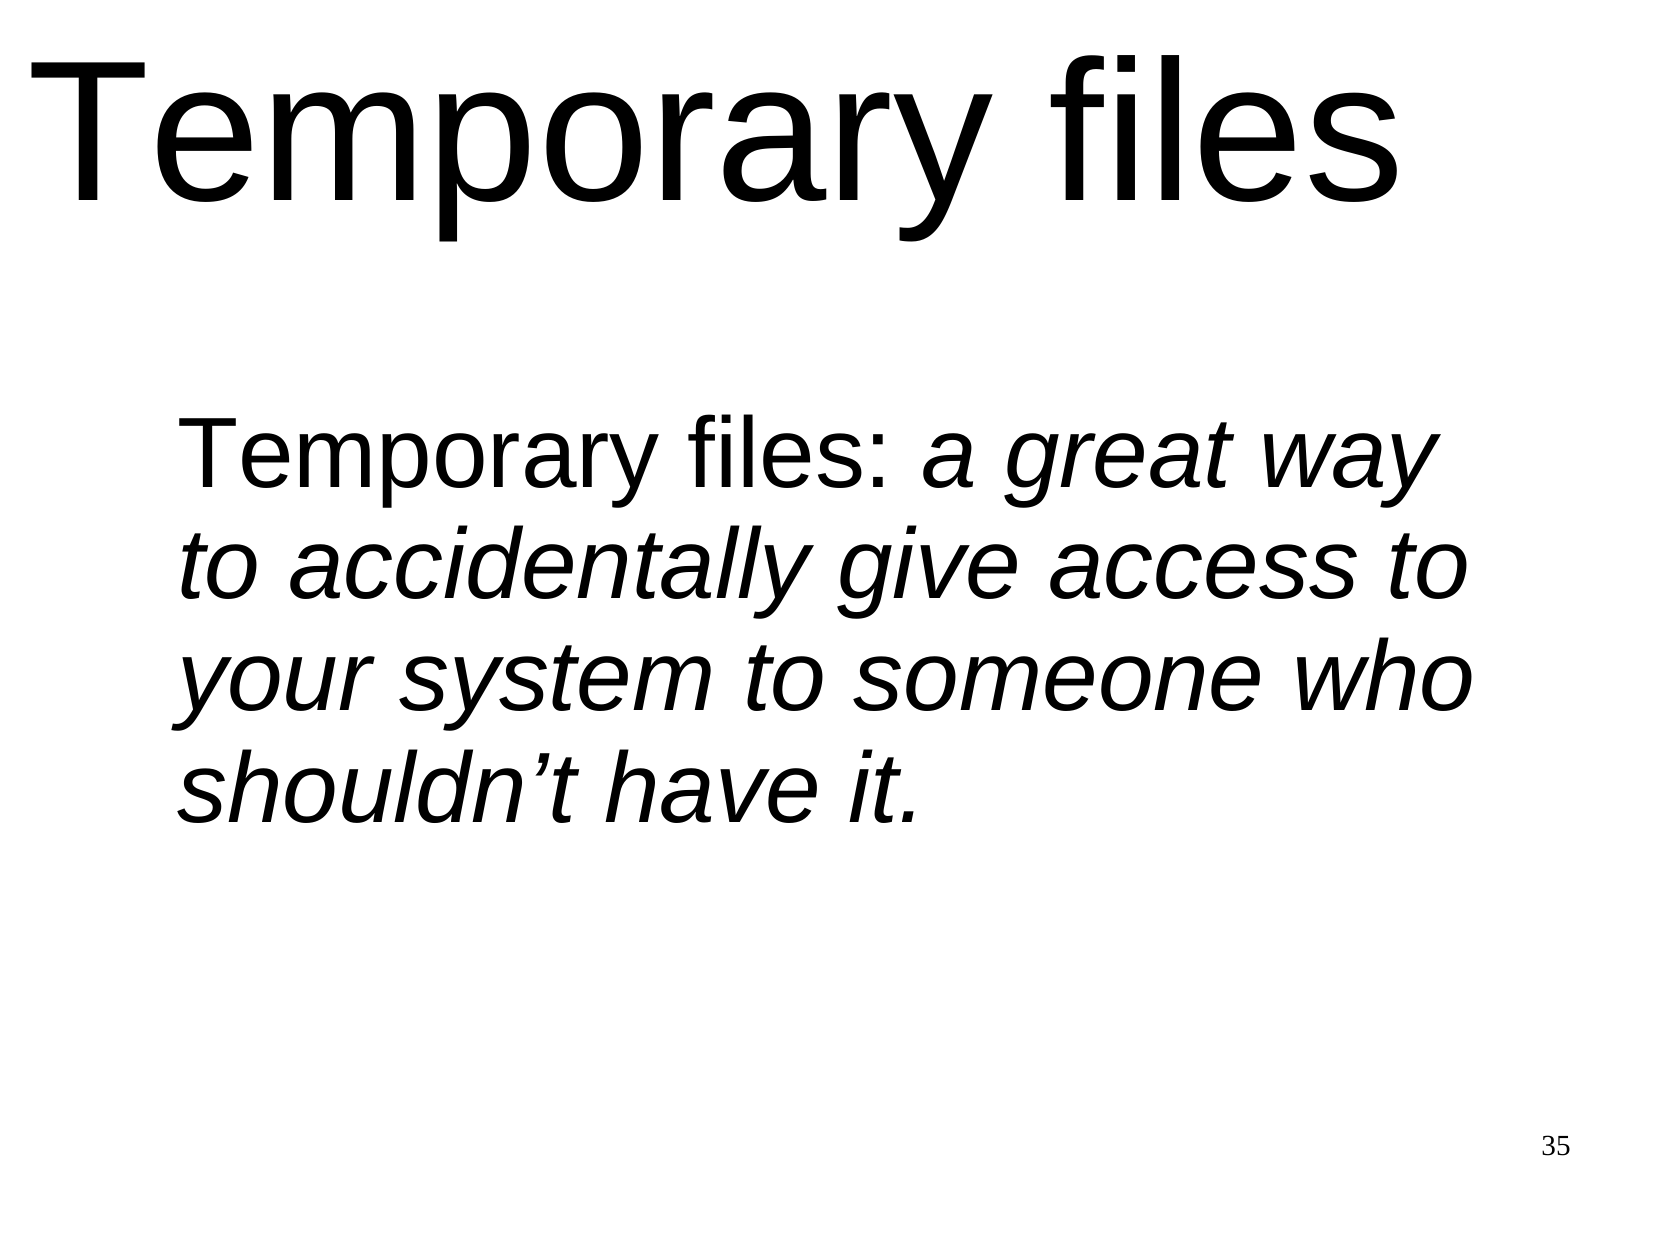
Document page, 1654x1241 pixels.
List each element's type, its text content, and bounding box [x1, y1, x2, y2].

text_box Temporary files [12, 12, 1421, 251]
text_box Temporary files: a great way to accidentally give access to your system to someone who shouldn’t have it. [162, 389, 1492, 851]
